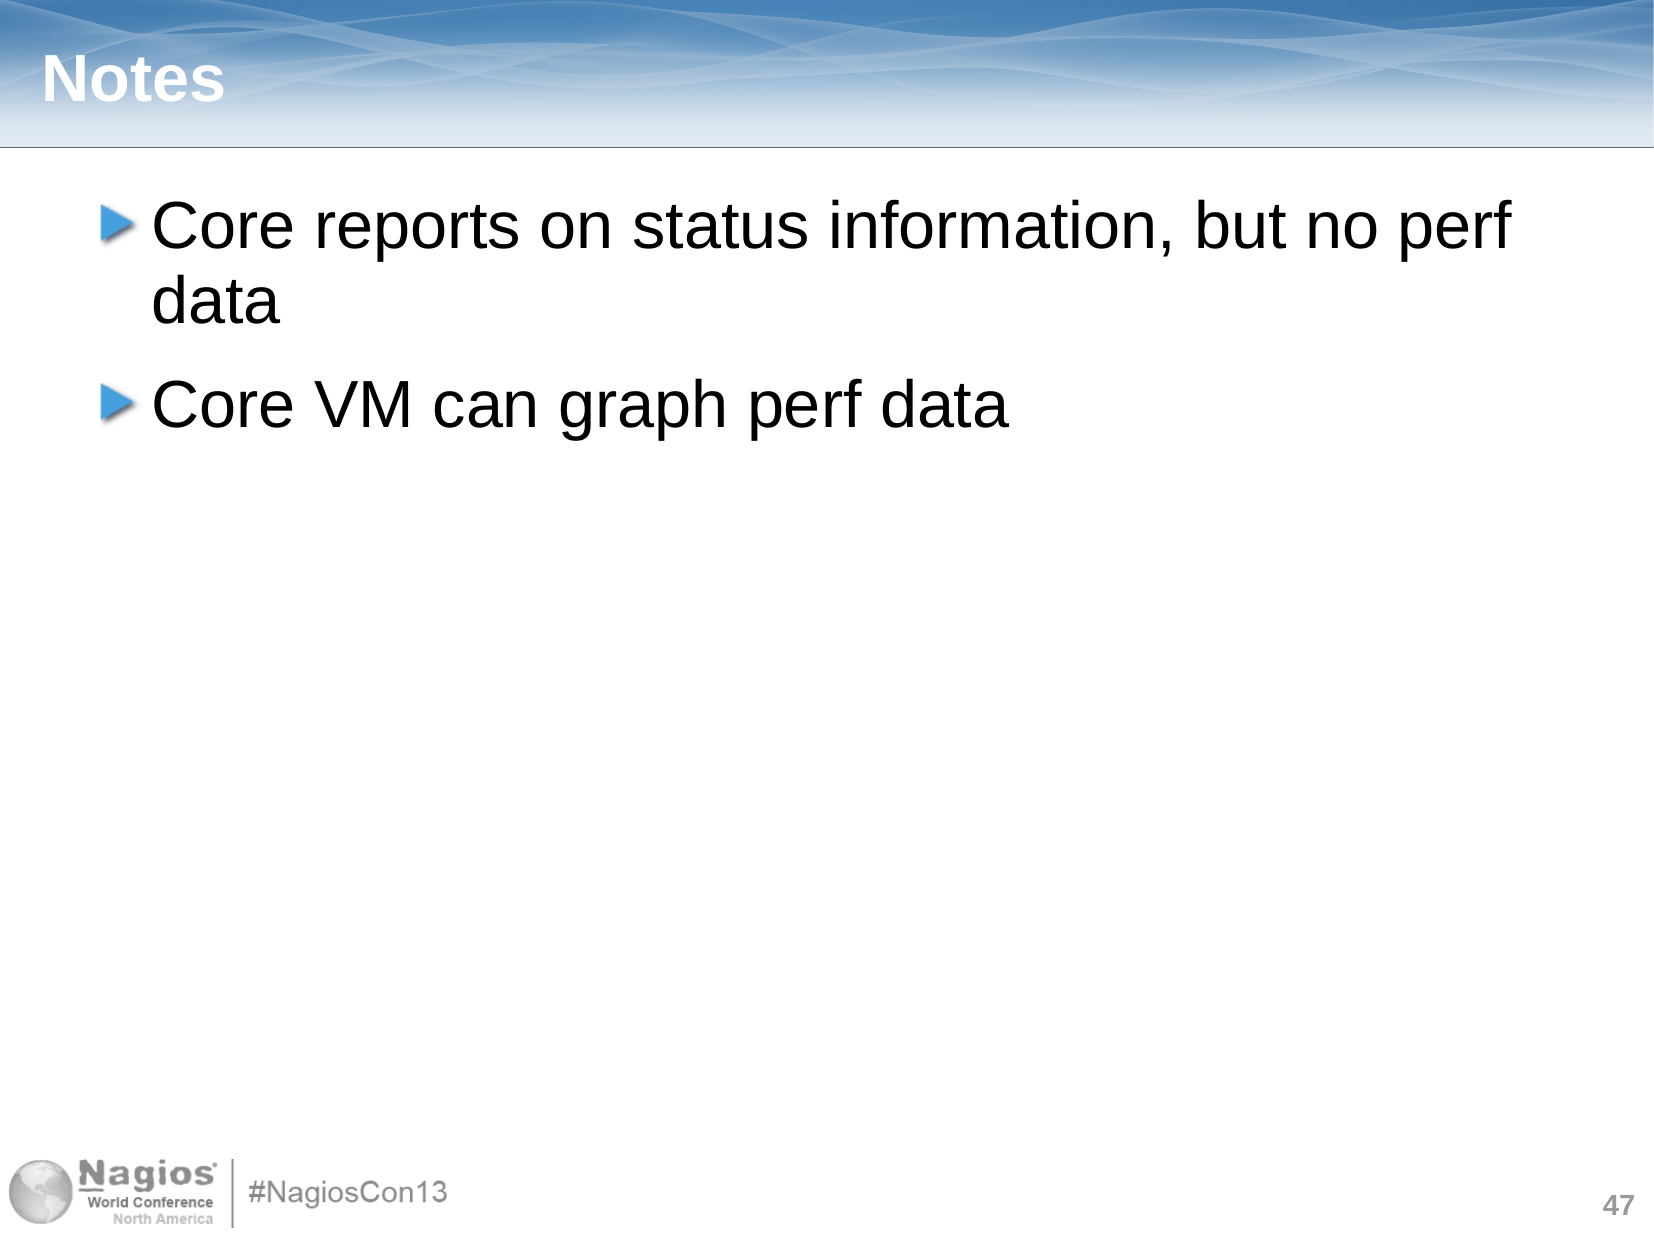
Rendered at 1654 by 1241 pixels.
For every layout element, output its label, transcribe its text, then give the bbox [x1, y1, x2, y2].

picture [0, 0, 1654, 147]
title Notes [41, 29, 1248, 127]
list Core reports on status information, but no perf data Core VM can graph perf data [80, 188, 1569, 1007]
picture [9, 1159, 453, 1228]
